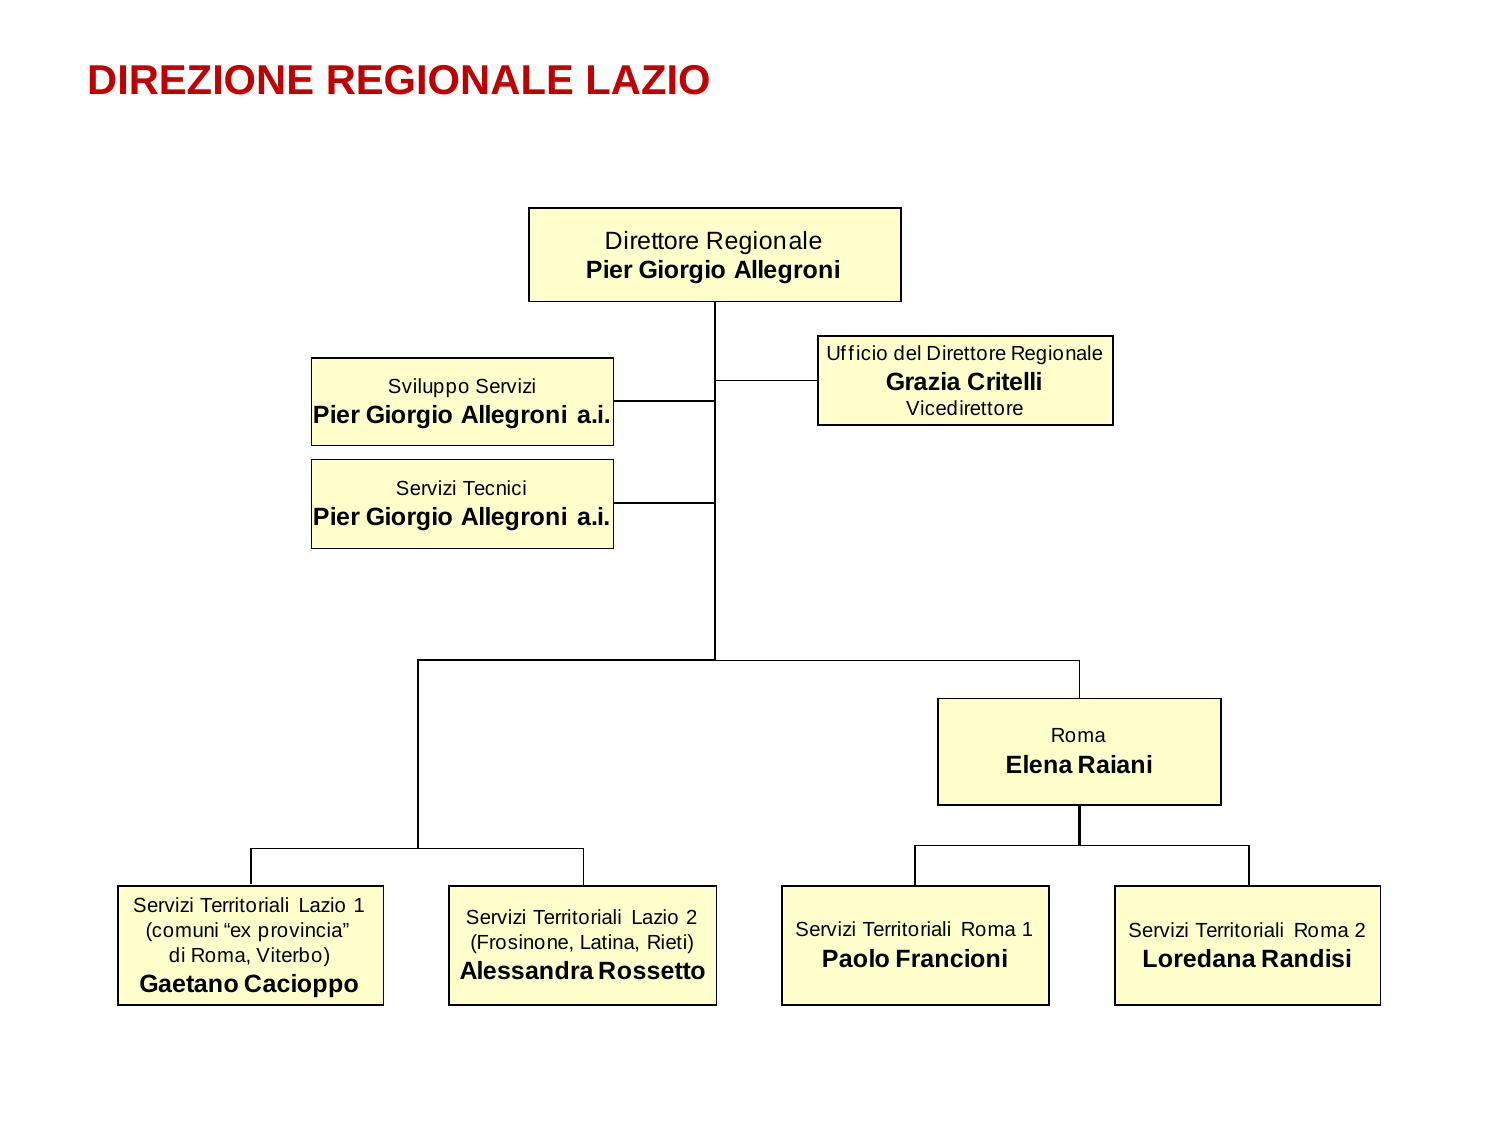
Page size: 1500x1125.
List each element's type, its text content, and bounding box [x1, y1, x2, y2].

picture [115, 205, 1385, 1006]
title DIREZIONE REGIONALE LAZIO [72, 45, 1462, 128]
